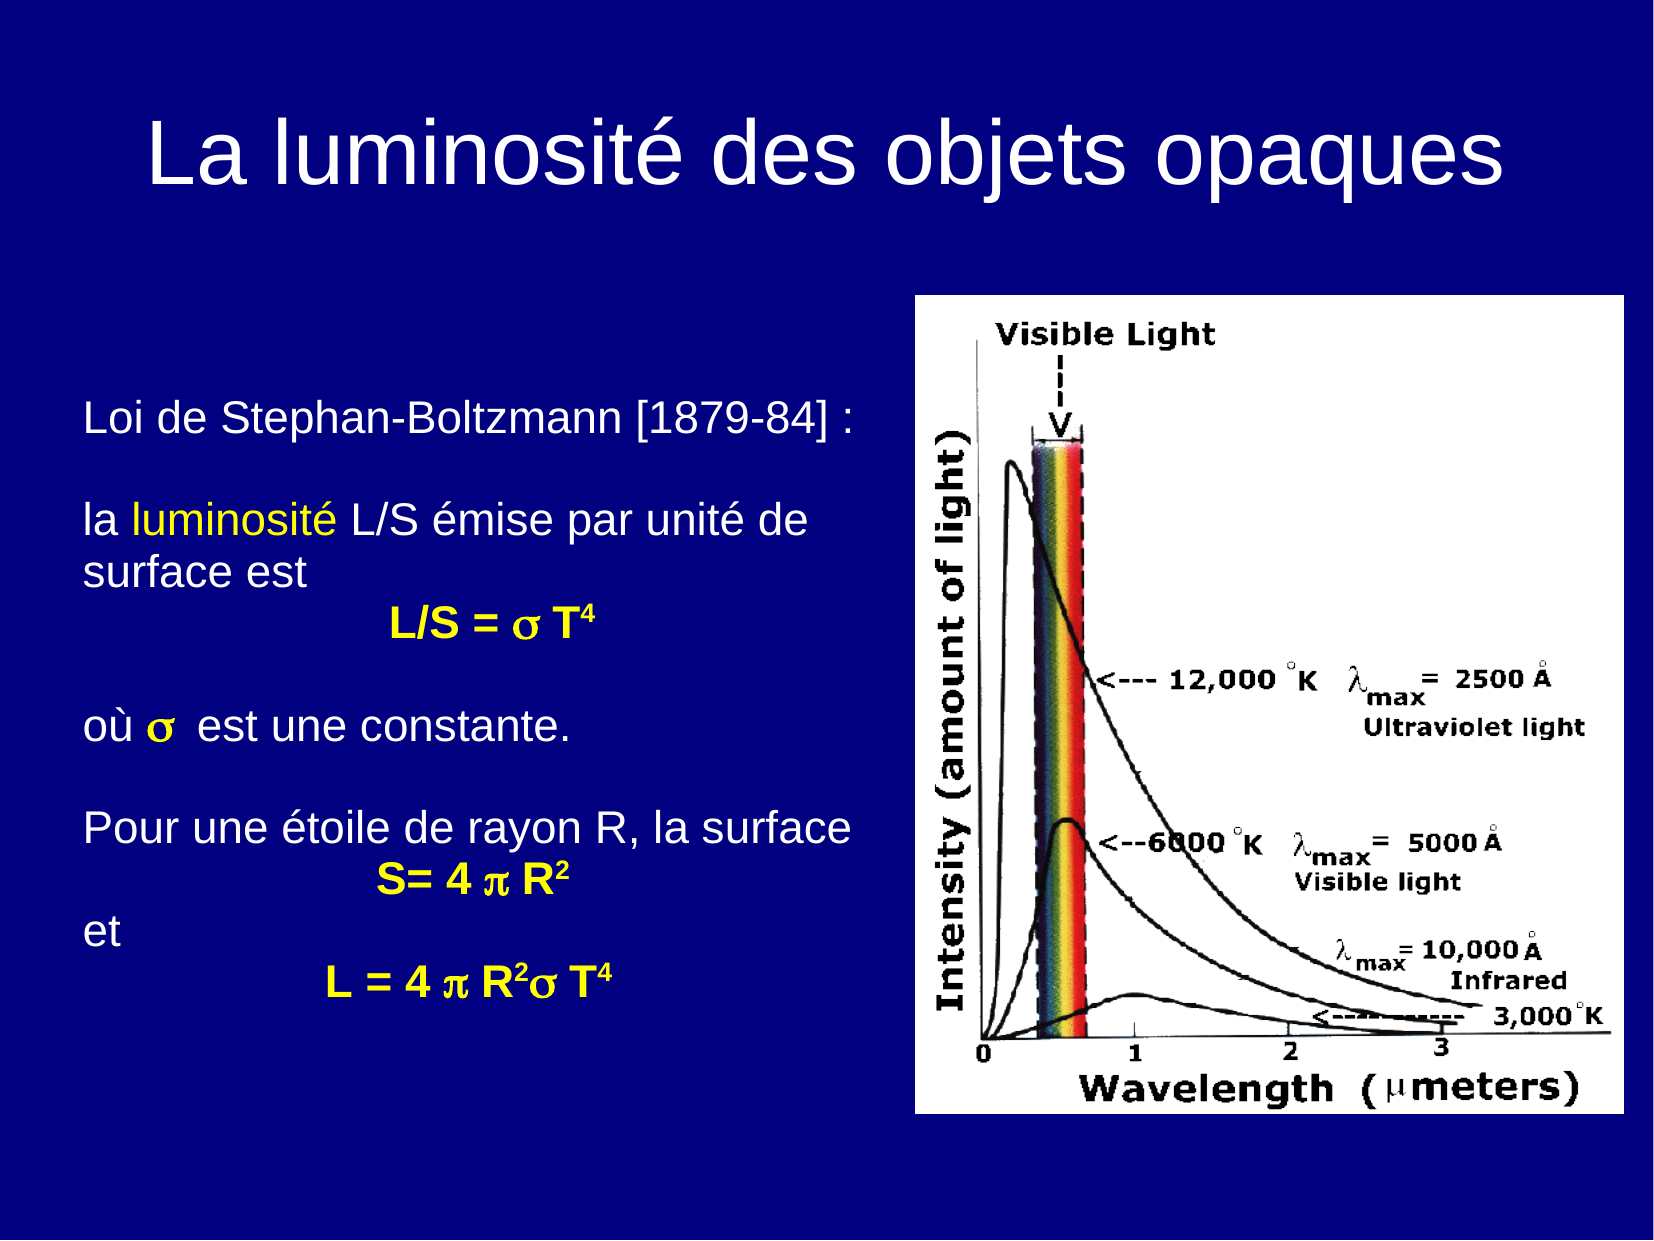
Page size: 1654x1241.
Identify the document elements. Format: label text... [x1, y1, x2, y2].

subtitle Loi de Stephan-Boltzmann [1879-84] : la luminosité L/S émise par unité de surface est L/S = s T4 où s est une constante. Pour une étoile de rayon R, la surface S= 4 p R2 et L = 4 p R2s T4 [82, 297, 886, 1102]
picture [915, 295, 1625, 1115]
title La luminosité des objets opaques [82, 49, 1571, 257]
